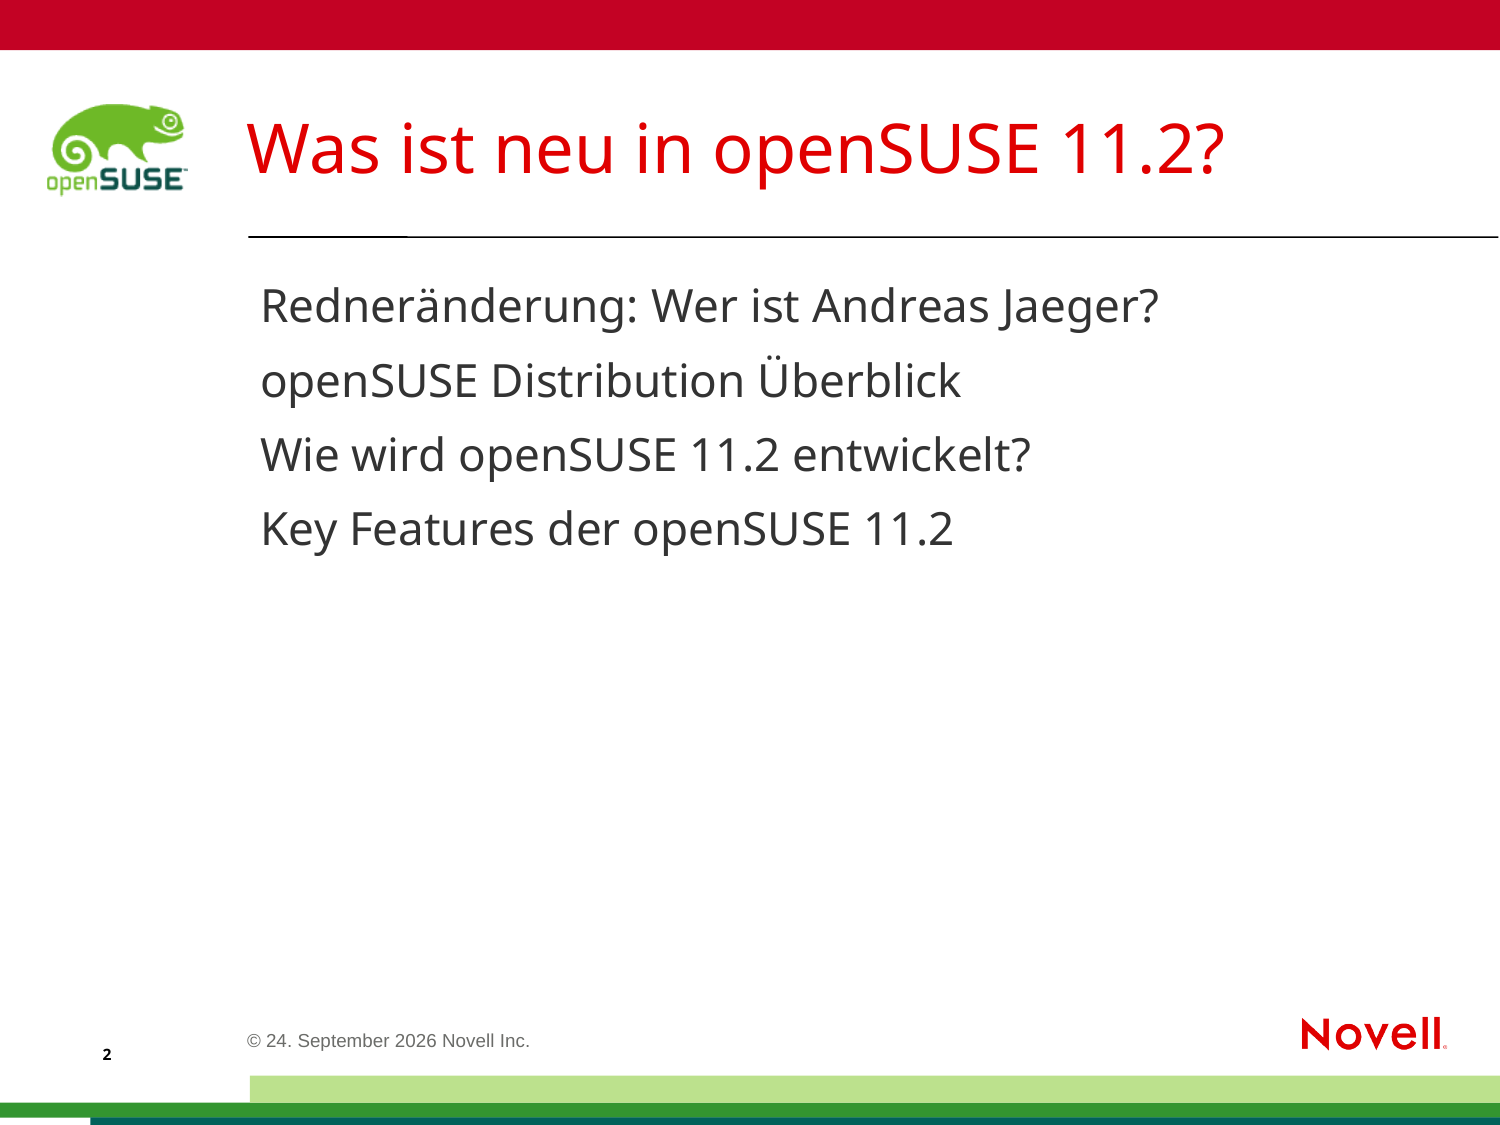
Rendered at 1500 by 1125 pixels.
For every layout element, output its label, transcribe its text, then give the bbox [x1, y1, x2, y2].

list Redneränderung: Wer ist Andreas Jaeger? openSUSE Distribution Überblick Wie wird openSUSE 11.2 entwickelt? Key Features der openSUSE 11.2 [245, 267, 1406, 995]
title Was ist neu in openSUSE 11.2? [246, 60, 1409, 239]
picture [47, 104, 188, 197]
picture [1295, 1011, 1453, 1056]
